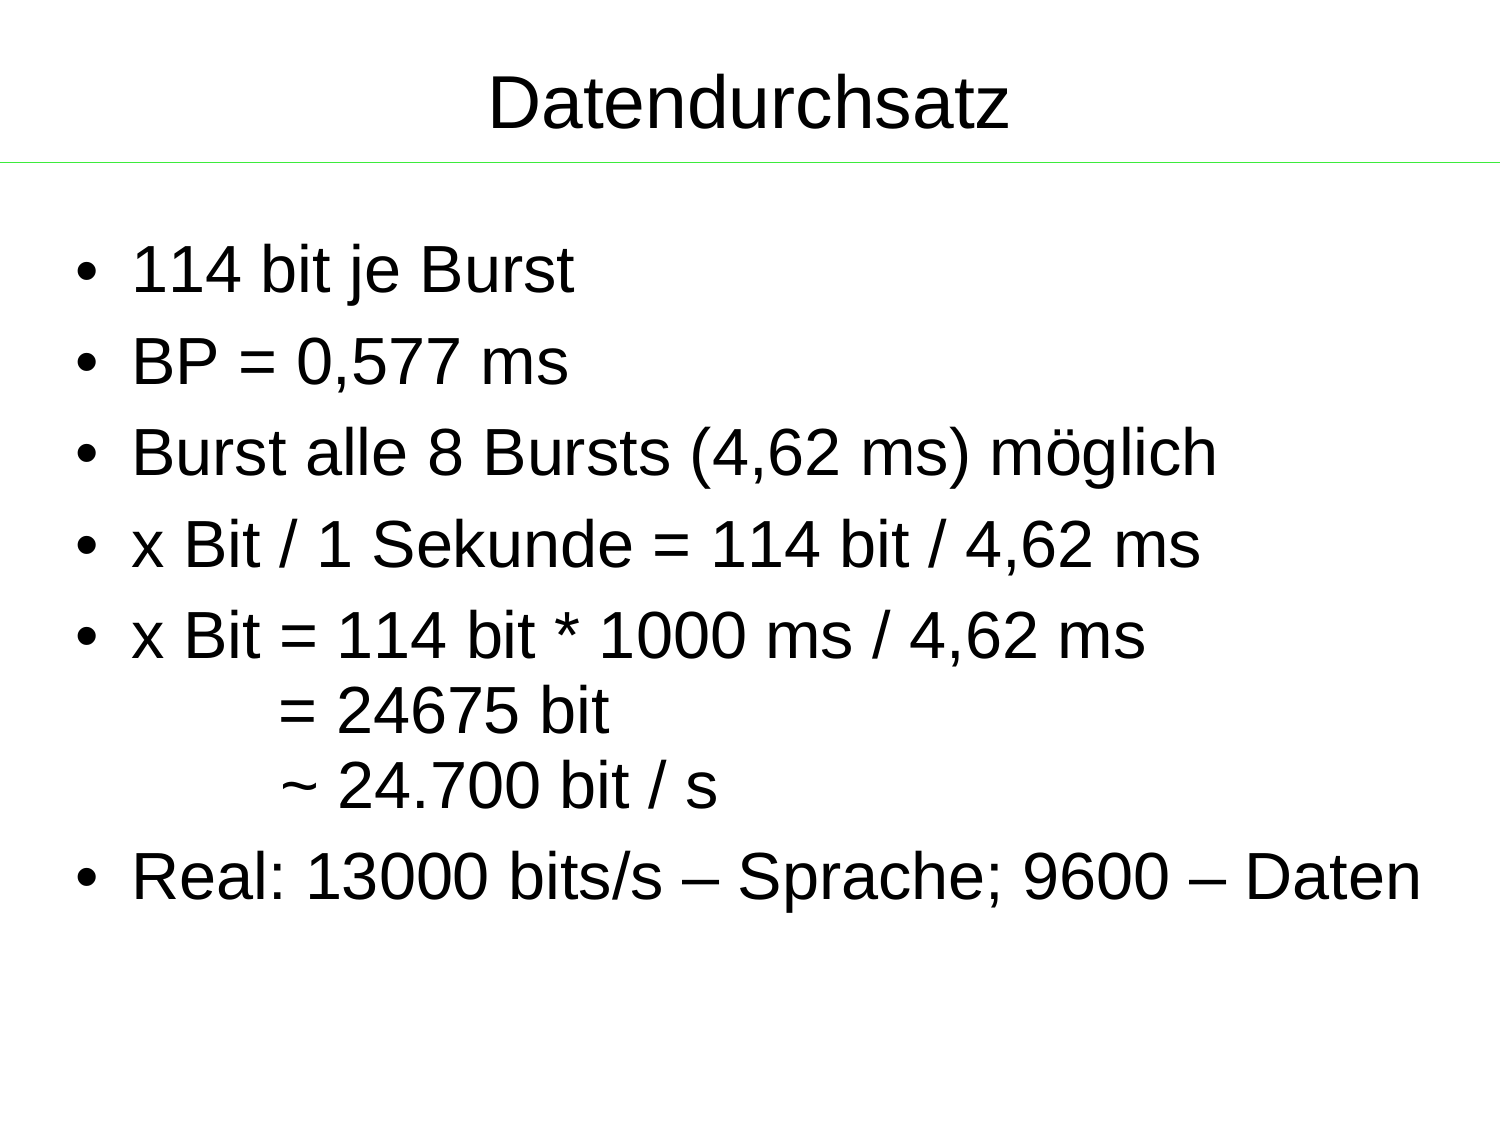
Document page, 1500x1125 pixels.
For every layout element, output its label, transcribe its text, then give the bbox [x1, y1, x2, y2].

title Datendurchsatz [75, 49, 1426, 156]
list 114 bit je Burst BP = 0,577 ms Burst alle 8 Bursts (4,62 ms) möglich x Bit / 1 Sekunde = 114 bit / 4,62 ms x Bit = 114 bit * 1000 ms / 4,62 ms = 24675 bit ~ 24.700 bit / s Real: 13000 bits/s – Sprache; 9600 – Daten [75, 232, 1426, 986]
